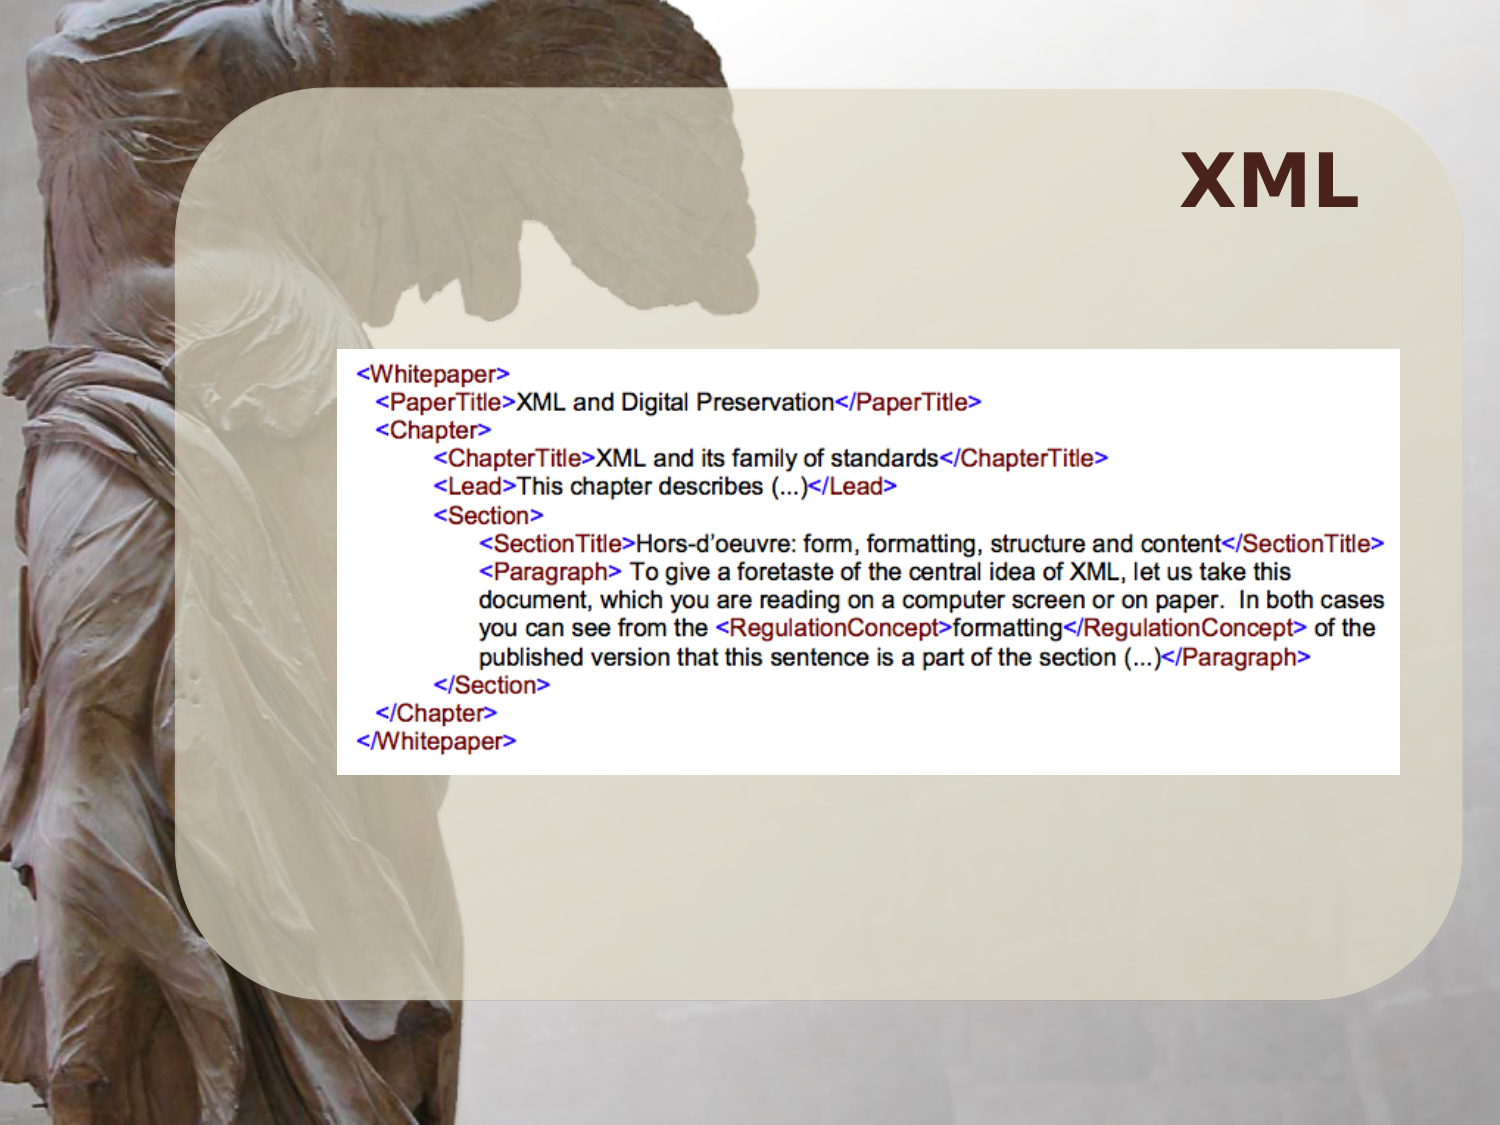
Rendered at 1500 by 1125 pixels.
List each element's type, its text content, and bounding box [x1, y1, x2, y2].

picture [0, 0, 1500, 1125]
title XML [200, 87, 1375, 276]
